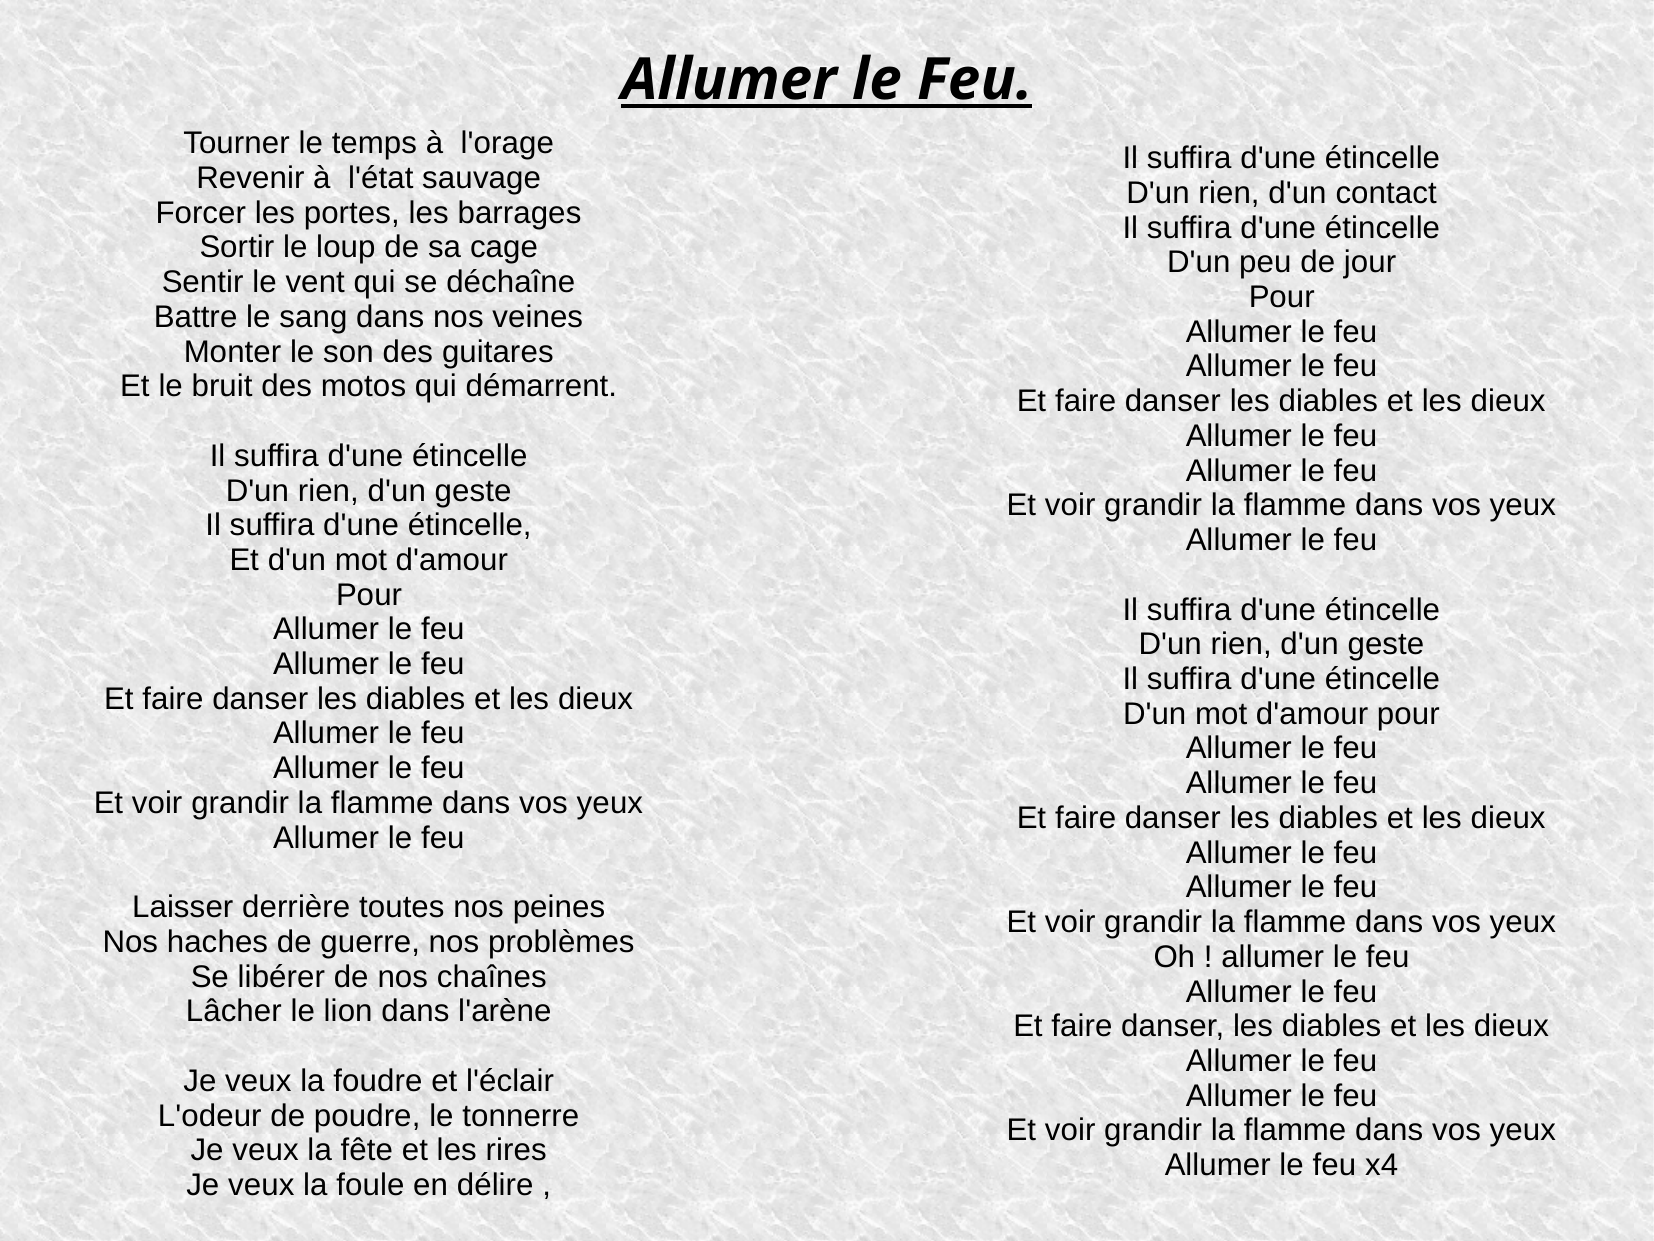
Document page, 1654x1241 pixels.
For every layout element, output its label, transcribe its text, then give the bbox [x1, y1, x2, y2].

text_box Il suffira d'une étincelle D'un rien, d'un contact Il suffira d'une étincelle D'un peu de jour Pour Allumer le feu Allumer le feu Et faire danser les diables et les dieux Allumer le feu Allumer le feu Et voir grandir la flamme dans vos yeux Allumer le feu Il suffira d'une étincelle D'un rien, d'un geste Il suffira d'une étincelle D'un mot d'amour pour Allumer le feu Allumer le feu Et faire danser les diables et les dieux Allumer le feu Allumer le feu Et voir grandir la flamme dans vos yeux Oh ! allumer le feu Allumer le feu Et faire danser, les diables et les dieux Allumer le feu Allumer le feu Et voir grandir la flamme dans vos yeux Allumer le feu x4 [939, 132, 1625, 1241]
text_box Tourner le temps à l'orage Revenir à l'état sauvage Forcer les portes, les barrages Sortir le loup de sa cage Sentir le vent qui se déchaîne Battre le sang dans nos veines Monter le son des guitares Et le bruit des motos qui démarrent. Il suffira d'une étincelle D'un rien, d'un geste Il suffira d'une étincelle, Et d'un mot d'amour Pour Allumer le feu Allumer le feu Et faire danser les diables et les dieux Allumer le feu Allumer le feu Et voir grandir la flamme dans vos yeux Allumer le feu Laisser derrière toutes nos peines Nos haches de guerre, nos problèmes Se libérer de nos chaînes Lâcher le lion dans l'arène Je veux la foudre et l'éclair L'odeur de poudre, le tonnerre Je veux la fête et les rires Je veux la foule en délire , [59, 118, 680, 1211]
text_box Allumer le Feu. [295, 29, 1359, 126]
picture [0, 0, 1654, 1241]
